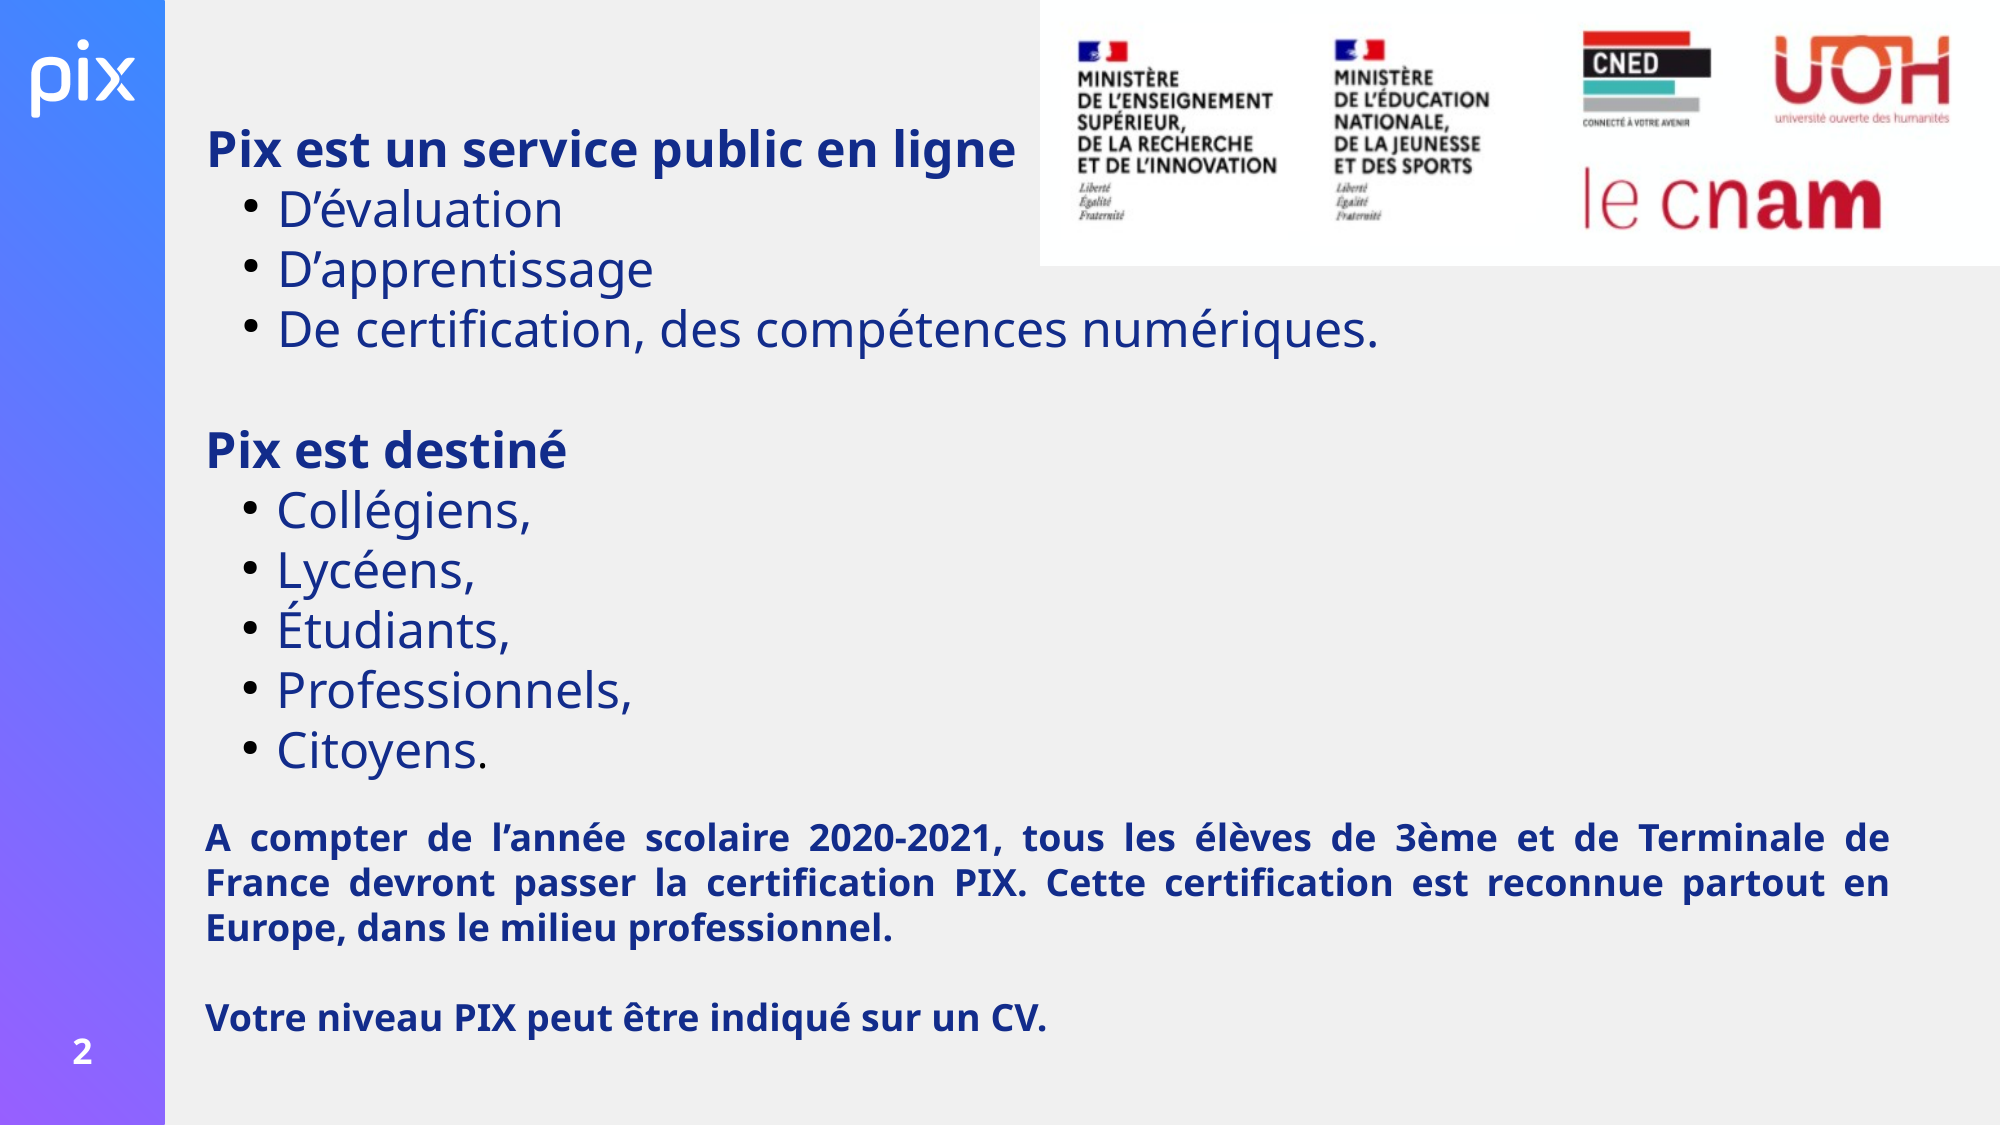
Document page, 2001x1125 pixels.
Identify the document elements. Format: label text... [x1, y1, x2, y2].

slide_number <numéro> [22, 1014, 143, 1101]
picture [30, 37, 137, 120]
text_box Pix est destiné Collégiens, Lycéens, Étudiants, Professionnels, Citoyens. [205, 450, 1894, 716]
text_box Pix est un service public en ligne D’évaluation D’apprentissage De certification, des compétences numériques. [206, 88, 1894, 355]
text_box A compter de l’année scolaire 2020-2021, tous les élèves de 3ème et de Terminale de France devront passer la certification PIX. Cette certification est reconnue partout en Europe, dans le milieu professionnel. Votre niveau PIX peut être indiqué sur un CV. [205, 777, 1893, 1044]
picture [1040, 0, 2000, 266]
